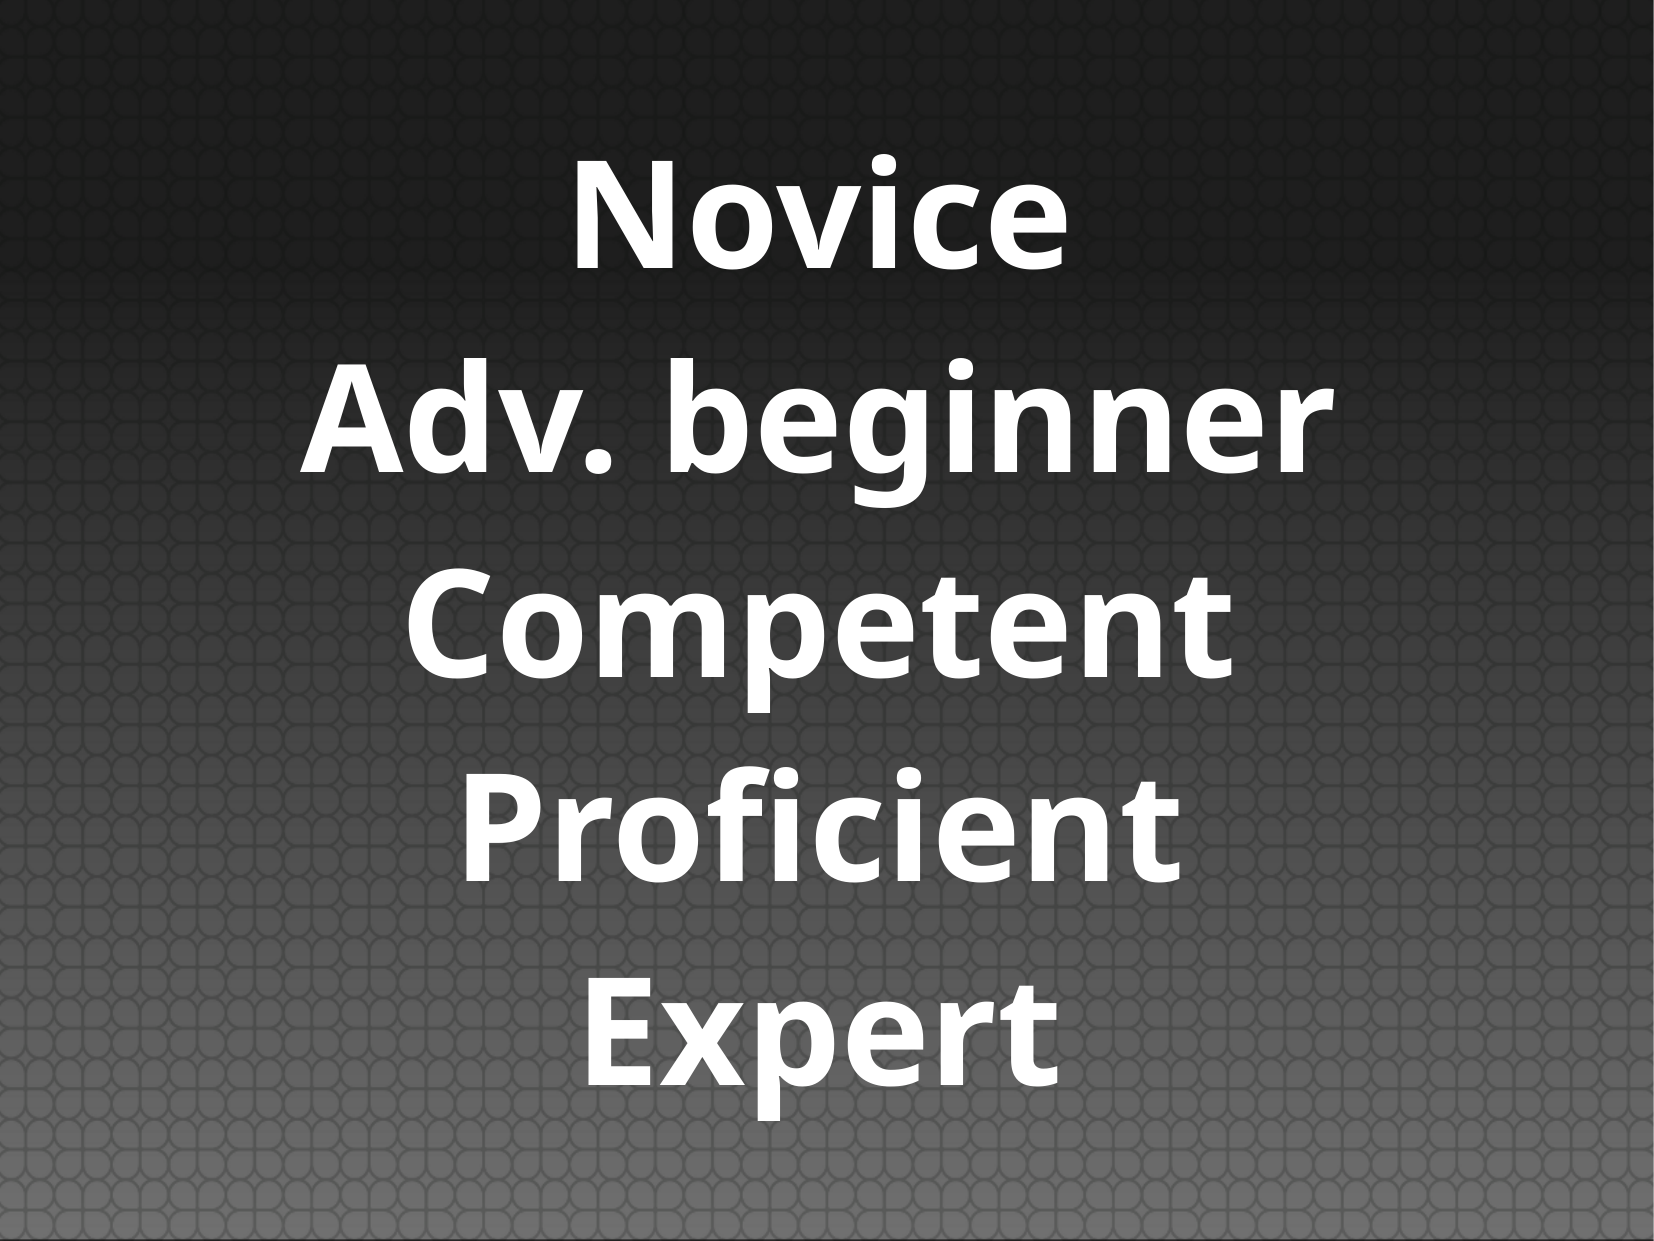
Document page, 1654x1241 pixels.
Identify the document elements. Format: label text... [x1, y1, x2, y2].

picture [0, 0, 1654, 1241]
title Novice Adv. beginner Competent Proficient Expert [75, 181, 1564, 1056]
